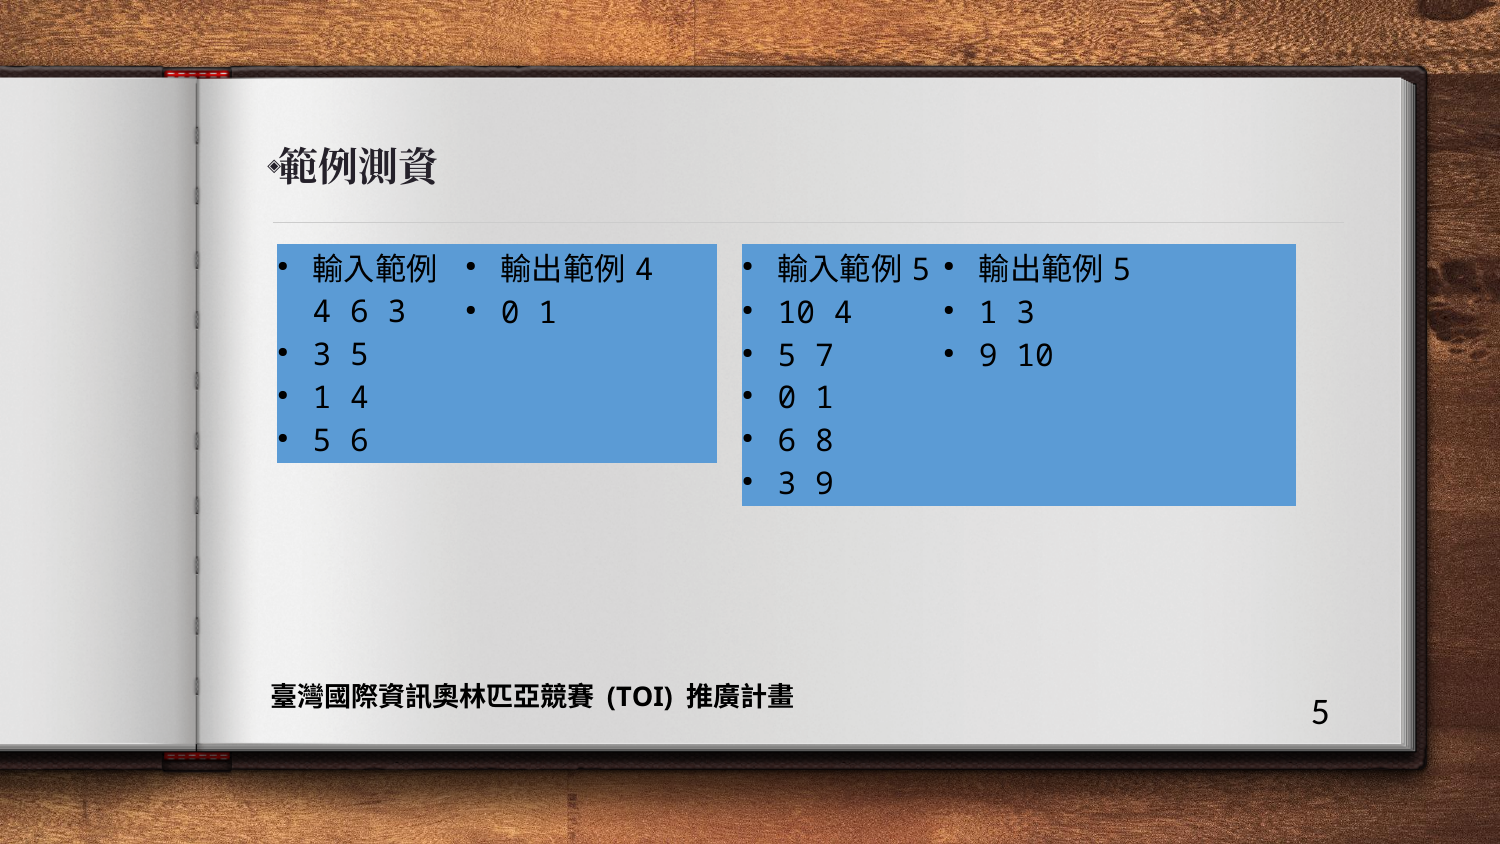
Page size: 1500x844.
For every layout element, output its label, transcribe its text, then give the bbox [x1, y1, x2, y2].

list 範例測資 [252, 126, 1194, 205]
table_header 輸入範例4 6 3 3 5 1 4 5 6 [277, 244, 465, 463]
table_header 輸入範例5 10 4 5 7 0 1 6 8 3 9 [742, 244, 943, 506]
text_box [1295, 672, 1386, 737]
table_header 輸出範例5 1 3 9 10 [943, 244, 1296, 506]
table_header 輸出範例4 0 1 [465, 244, 717, 463]
